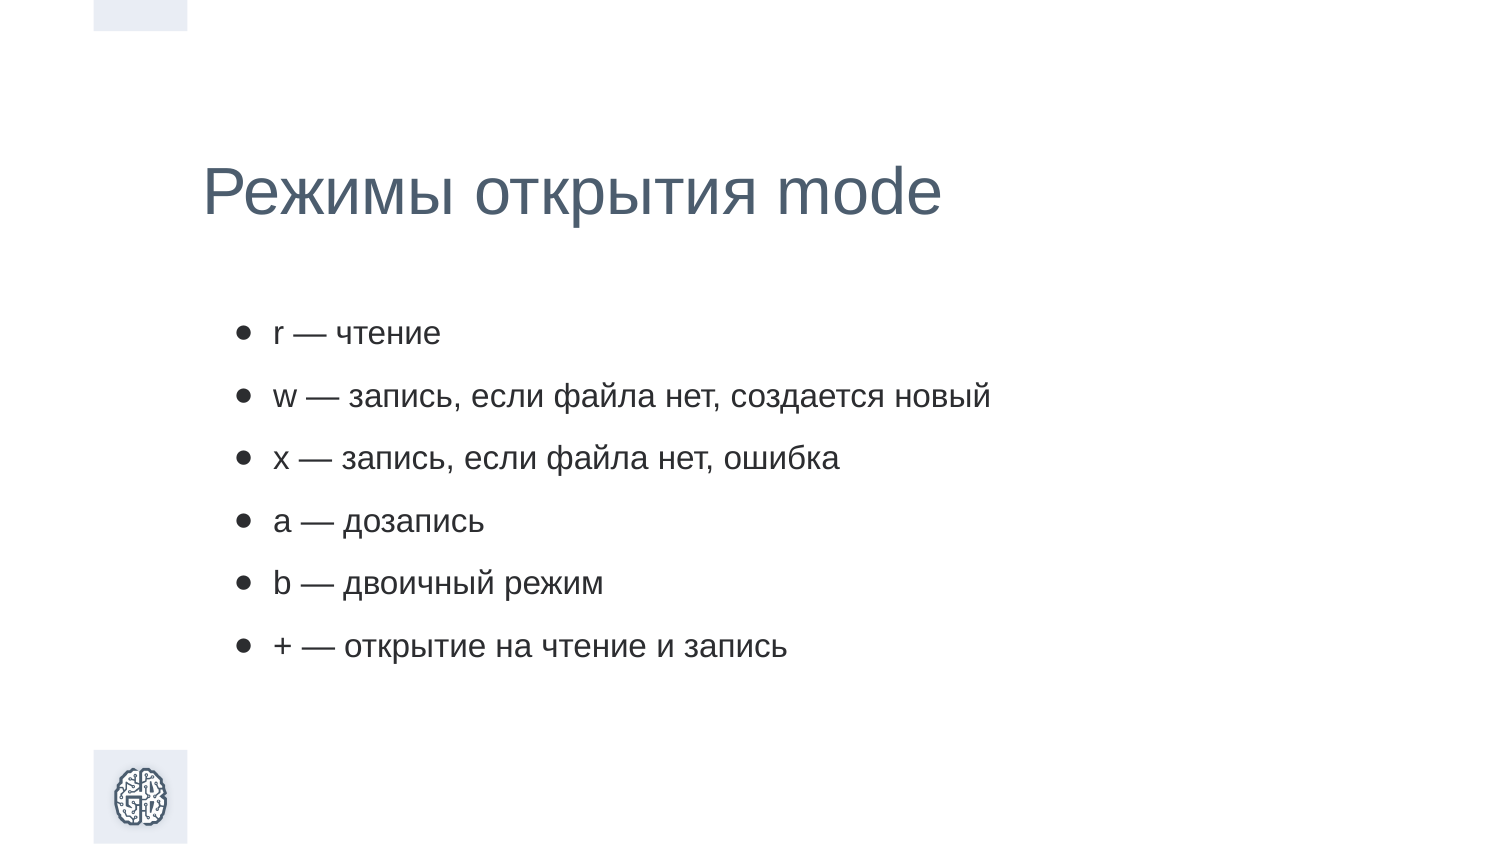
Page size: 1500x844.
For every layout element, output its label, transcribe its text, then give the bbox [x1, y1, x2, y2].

text_box w — запись, если файла нет, создается новый [187, 358, 1312, 409]
picture [106, 760, 175, 834]
text_box + — открытие на чтение и запись [187, 597, 1312, 671]
text_box x — запись, если файла нет, ошибка [187, 409, 1312, 472]
text_box Режимы открытия mode [187, 93, 1312, 282]
text_box b — двоичный режим [187, 534, 1312, 597]
text_box a — дозапись [187, 472, 1312, 534]
text_box r — чтение [187, 284, 1312, 358]
